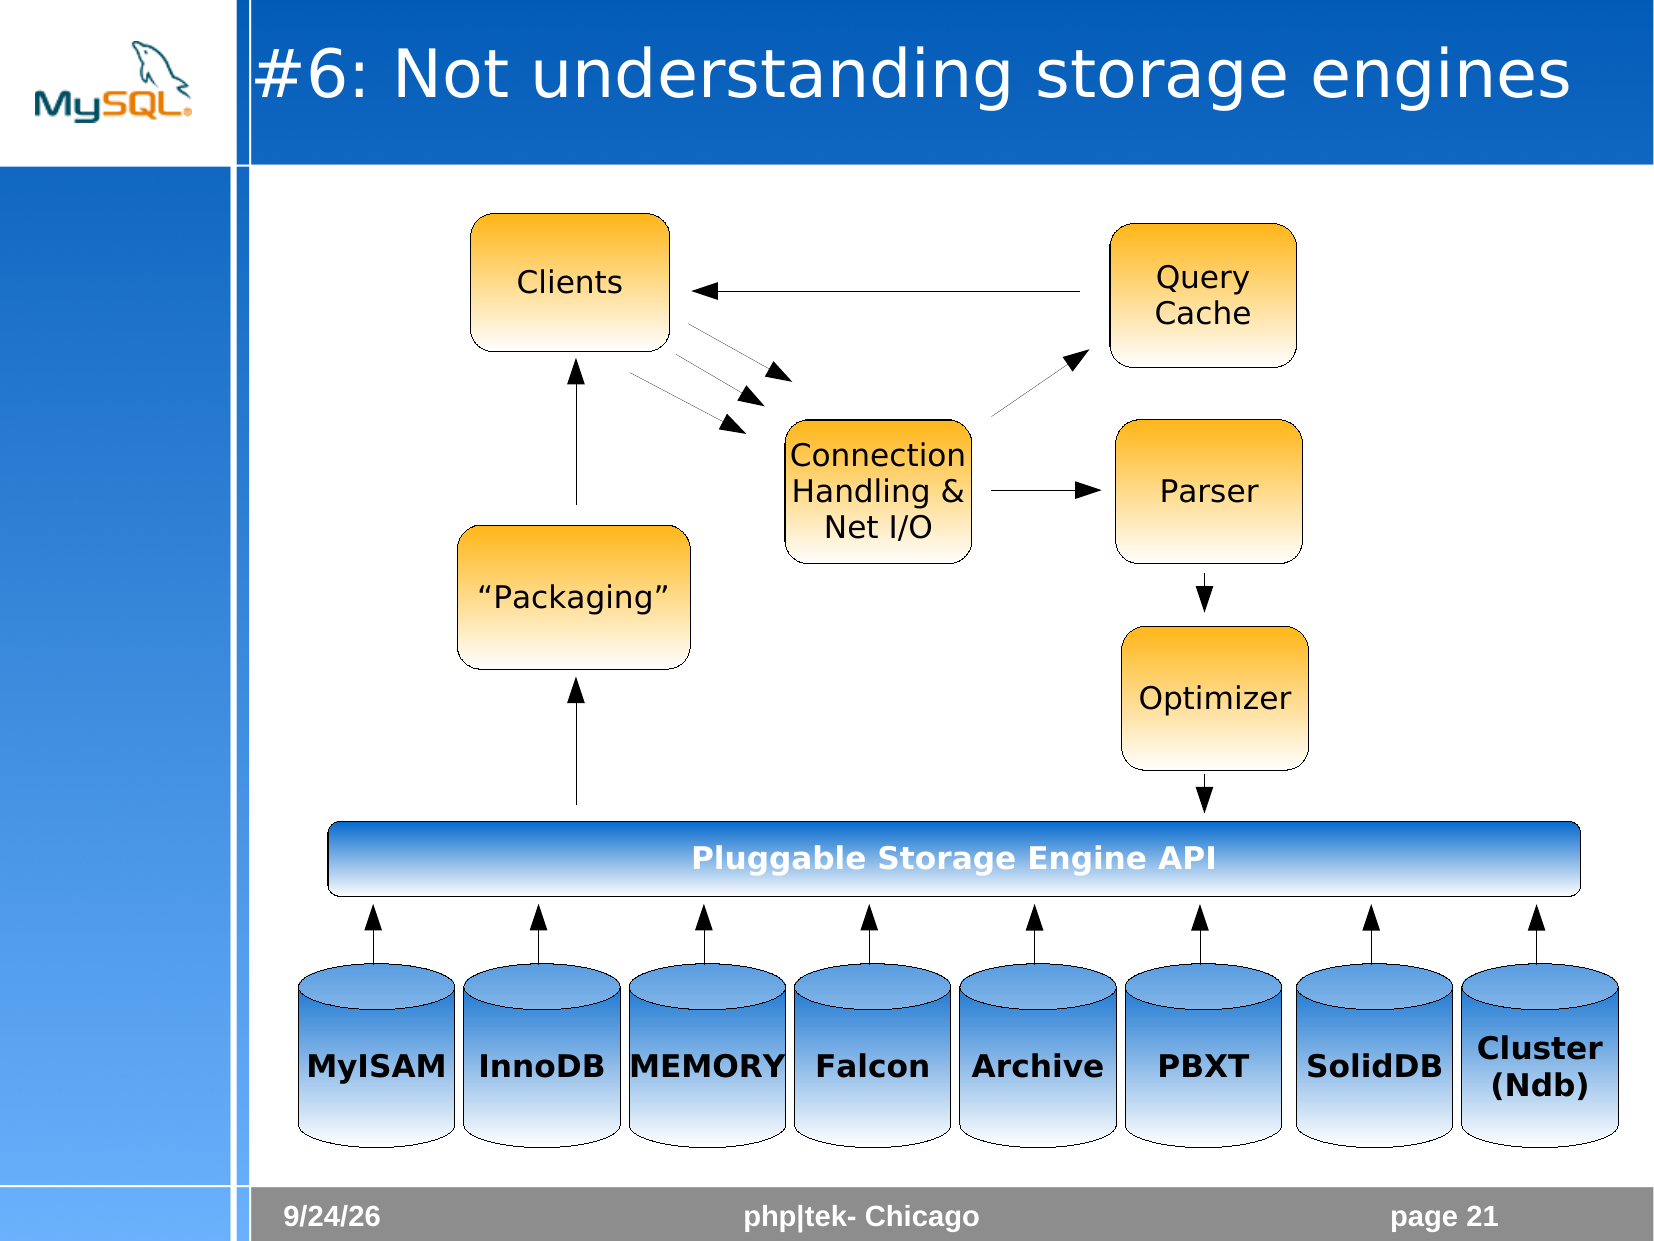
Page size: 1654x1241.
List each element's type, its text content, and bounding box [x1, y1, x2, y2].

text_box Connection Handling & Net I/O [784, 419, 972, 564]
text_box Clients [470, 213, 670, 352]
picture [35, 41, 192, 123]
text_box InnoDB [463, 988, 621, 1148]
title #6: Not understanding storage engines [250, 11, 1624, 137]
text_box Query Cache [1109, 223, 1297, 368]
text_box Falcon [794, 990, 951, 1148]
text_box Archive [959, 988, 1117, 1148]
text_box MEMORY [629, 990, 786, 1148]
text_box “Packaging” [457, 525, 691, 670]
text_box MyISAM [298, 990, 455, 1148]
text_box Pluggable Storage Engine API [327, 821, 1581, 897]
picture [0, 0, 1654, 1241]
text_box Cluster (Ndb) [1461, 988, 1619, 1148]
text_box Parser [1116, 419, 1302, 436]
text_box PBXT [1125, 990, 1282, 1148]
text_box SolidDB [1296, 990, 1453, 1148]
text_box Optimizer [1121, 626, 1309, 771]
text_box Parser [1115, 447, 1303, 564]
